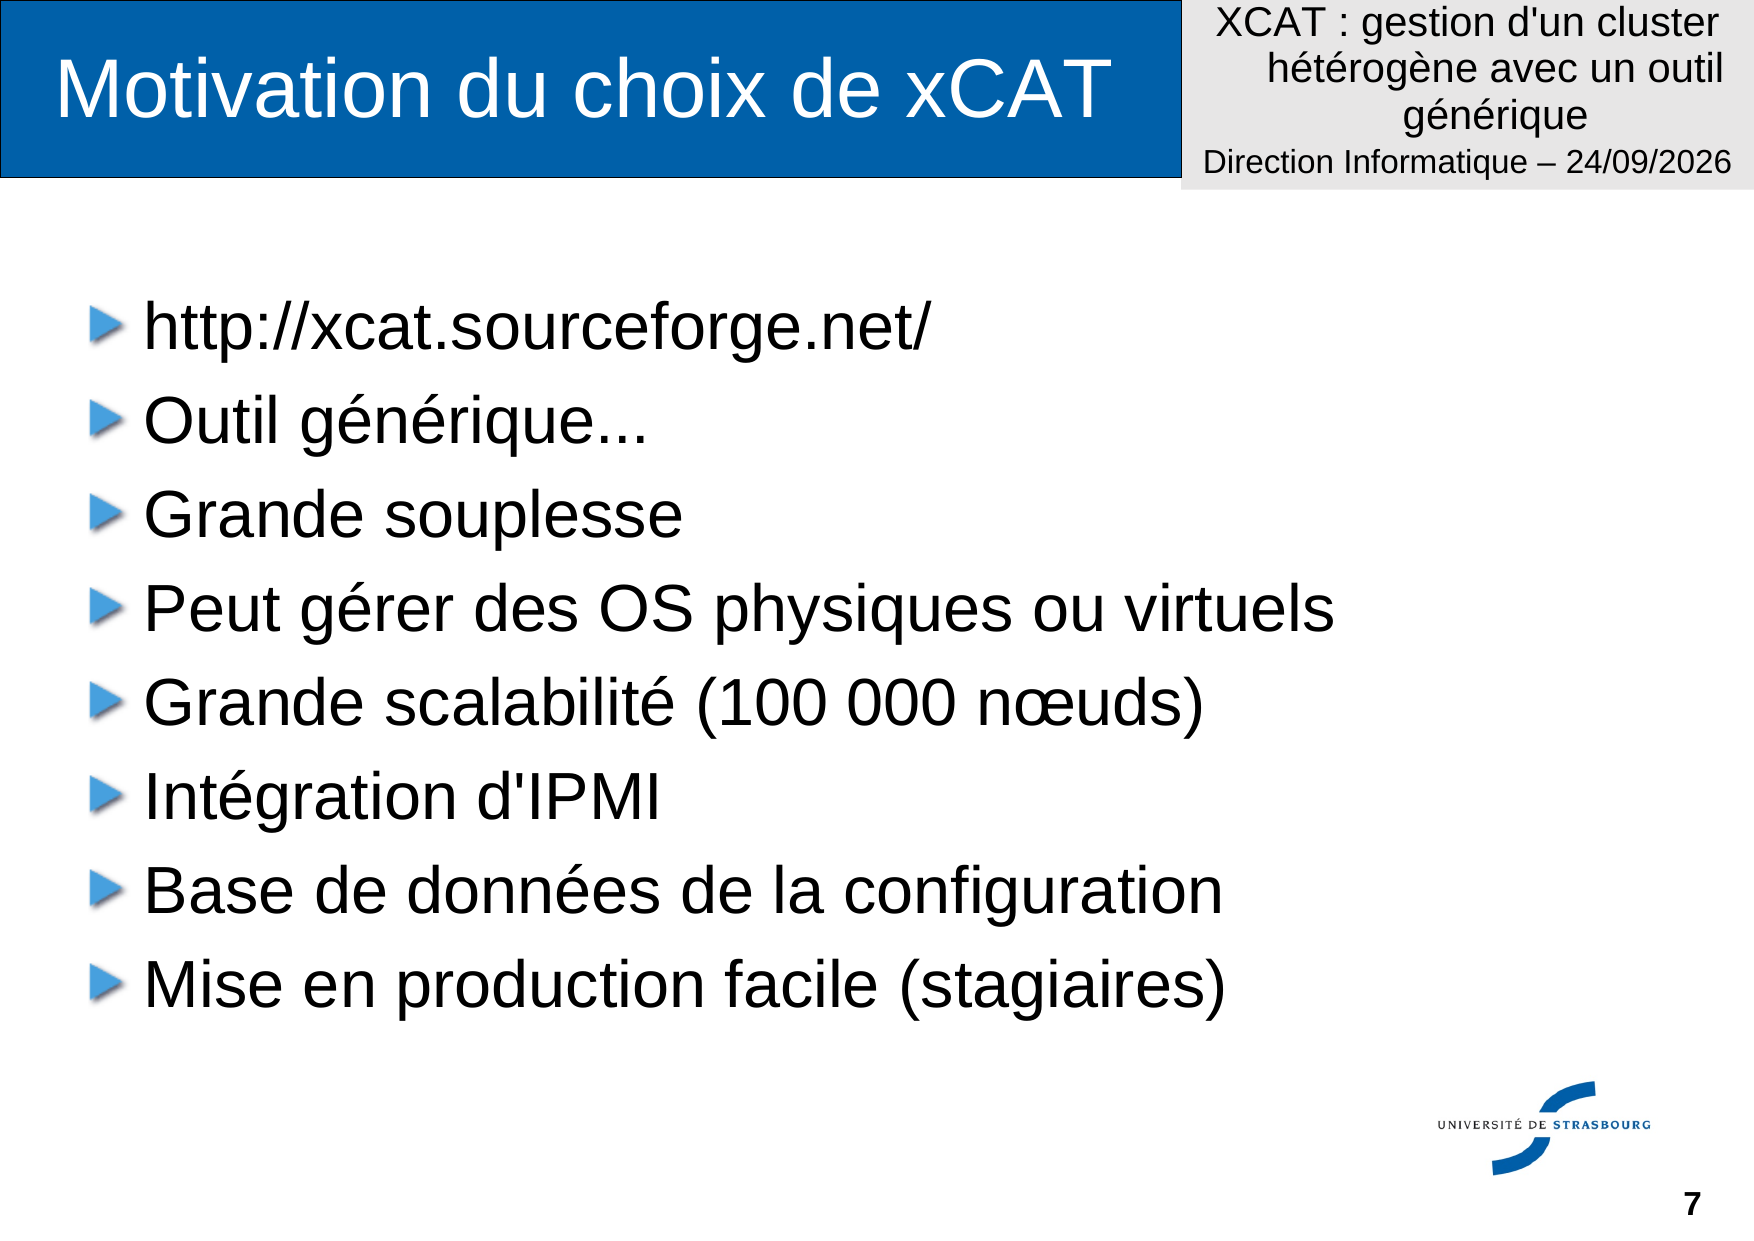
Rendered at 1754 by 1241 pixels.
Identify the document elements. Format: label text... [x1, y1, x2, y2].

list http://xcat.sourceforge.net/ Outil générique... Grande souplesse Peut gérer des OS physiques ou virtuels Grande scalabilité (100 000 nœuds) Intégration d'IPMI Base de données de la configuration Mise en production facile (stagiaires) [87, 289, 1666, 1108]
picture [1381, 1033, 1707, 1223]
title Motivation du choix de xCAT [0, 0, 1169, 178]
